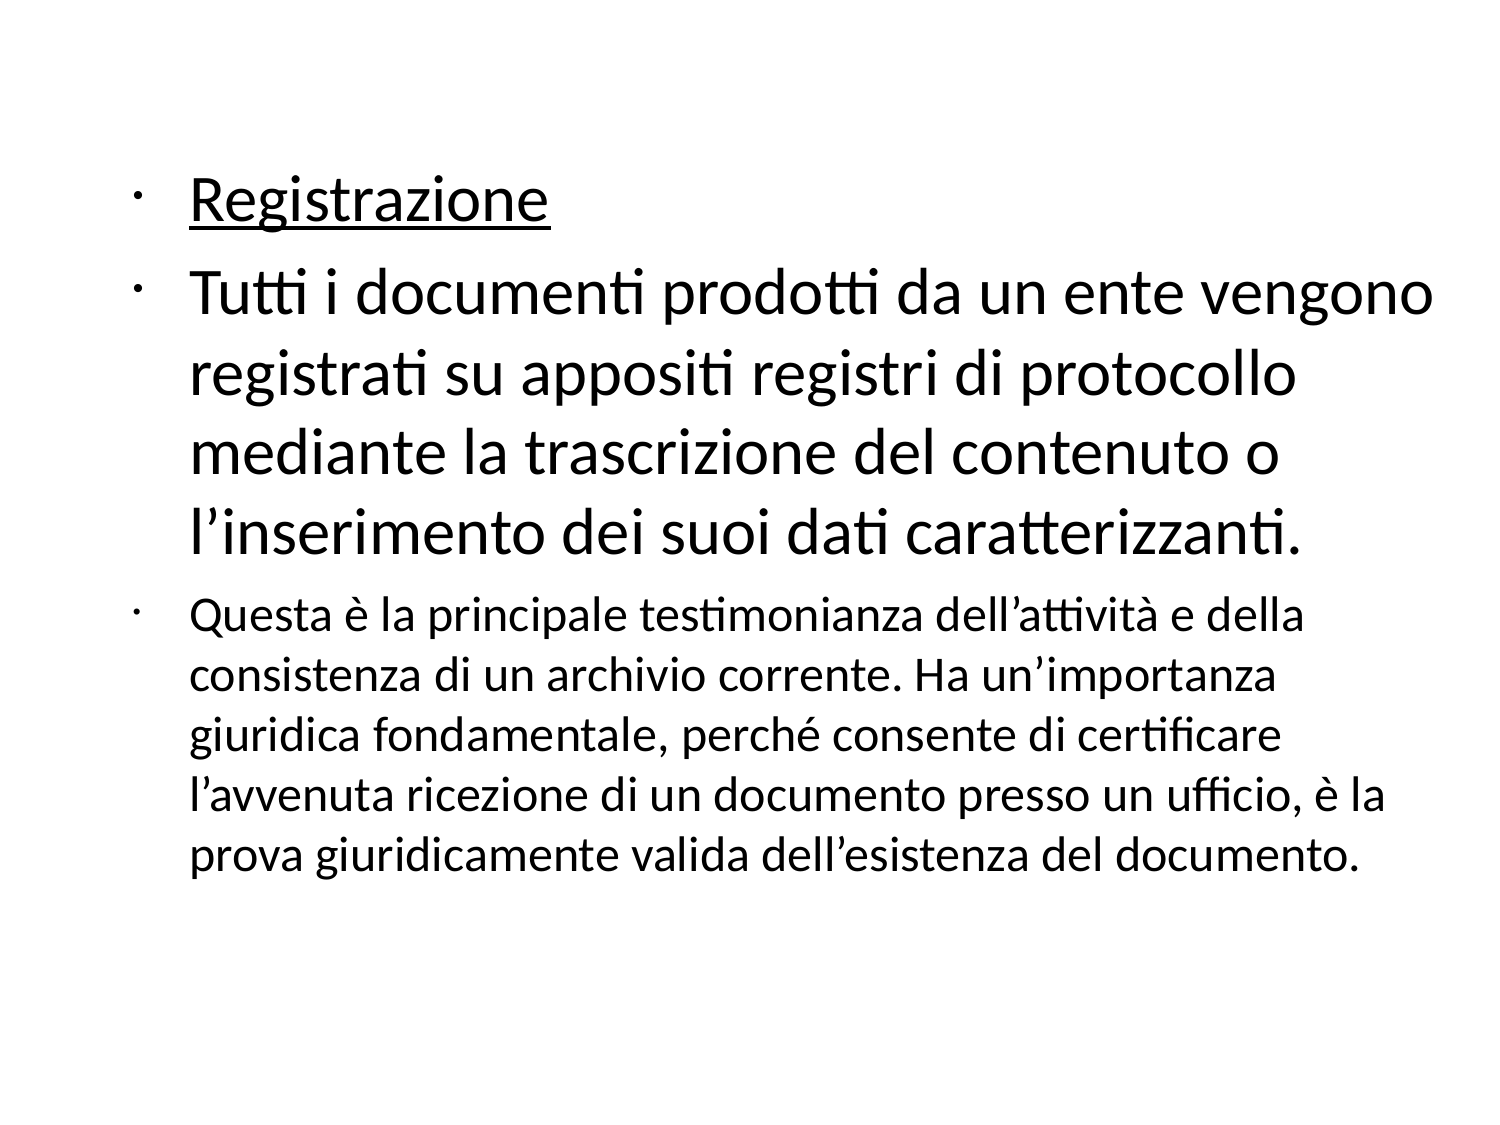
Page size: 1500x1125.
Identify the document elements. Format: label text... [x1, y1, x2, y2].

list Registrazione Tutti i documenti prodotti da un ente vengono registrati su appositi registri di protocollo mediante la trascrizione del contenuto o l’inserimento dei suoi dati caratterizzanti. Questa è la principale testimonianza dell’attività e della consistenza di un archivio corrente. Ha un’importanza giuridica fondamentale, perché consente di certificare l’avvenuta ricezione di un documento presso un ufficio, è la prova giuridicamente valida dell’esistenza del documento. [118, 147, 1469, 1094]
